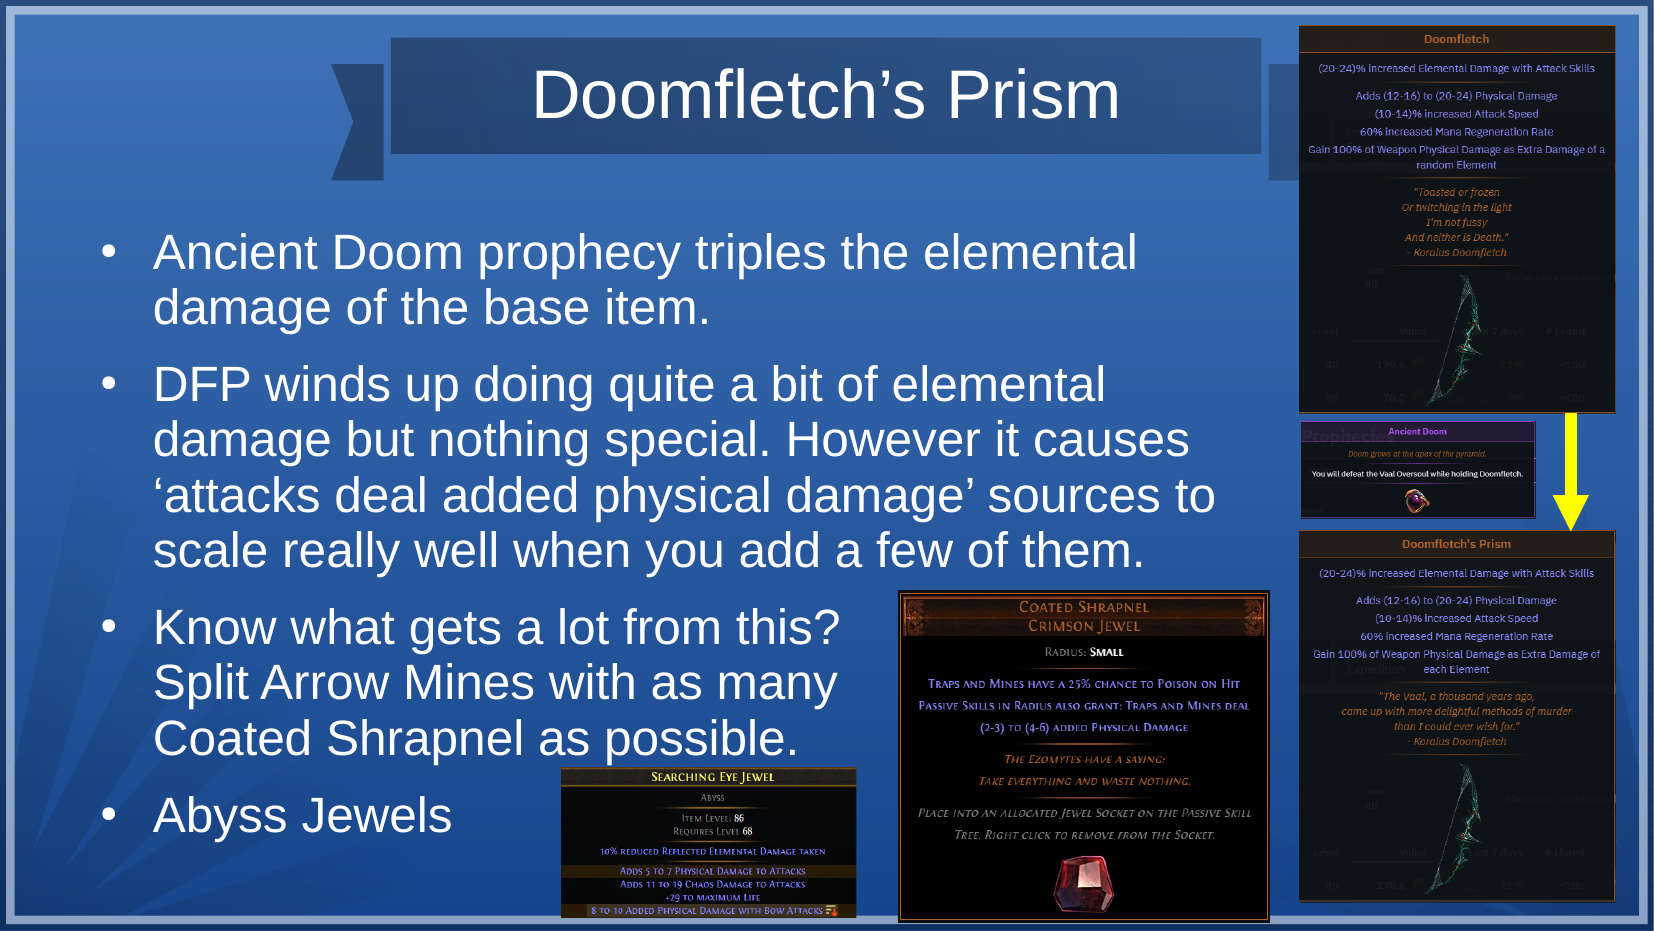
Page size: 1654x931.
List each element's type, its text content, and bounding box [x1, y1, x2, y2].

picture [1299, 25, 1616, 414]
picture [561, 767, 857, 918]
title Doomfletch’s Prism [389, 35, 1264, 154]
picture [1299, 530, 1616, 903]
list Ancient Doom prophecy triples the elemental damage of the base item. DFP winds up doing quite a bit of elemental damage but nothing special. However it causes ‘attacks deal added physical damage’ sources to scale really well when you add a few of them. Know what gets a lot from this? Split Arrow Mines with as many Coated Shrapnel as possible. Abyss Jewels [82, 224, 1270, 848]
picture [1301, 421, 1536, 519]
picture [898, 590, 1270, 923]
